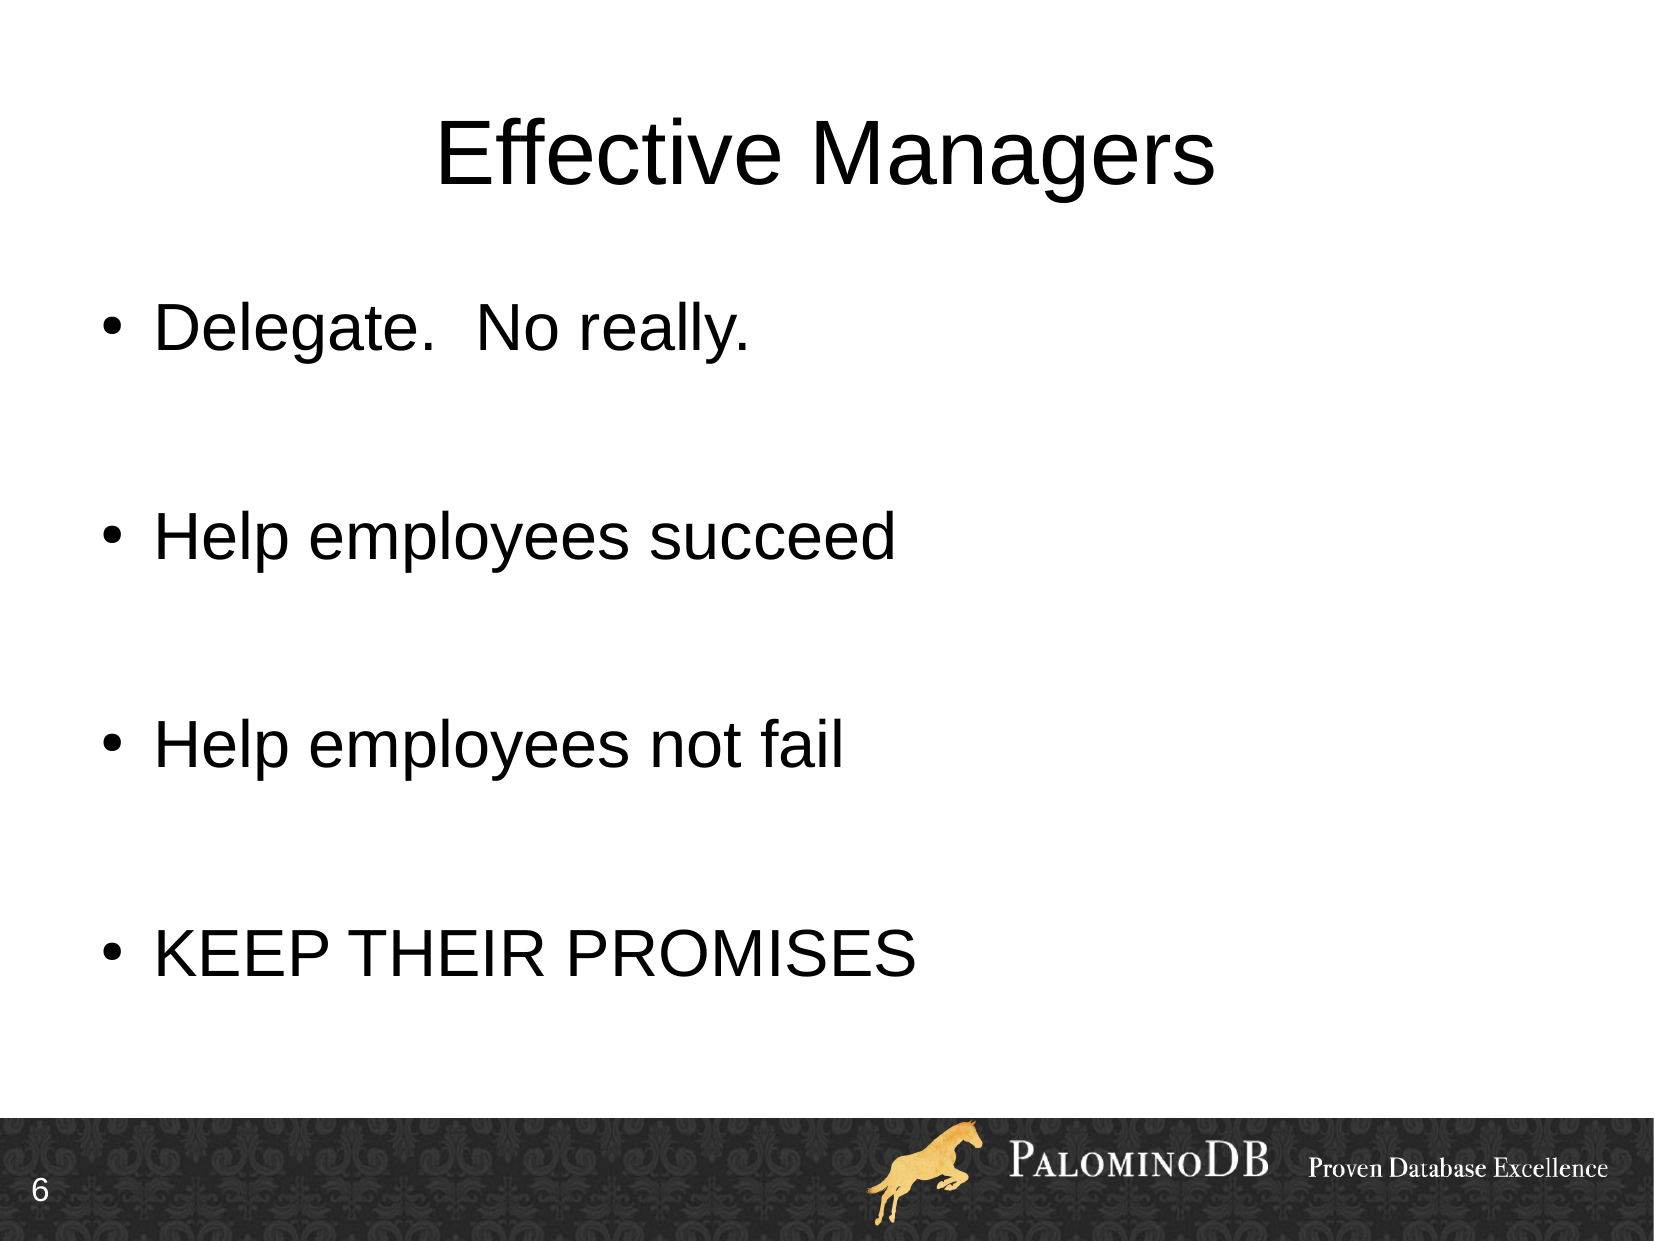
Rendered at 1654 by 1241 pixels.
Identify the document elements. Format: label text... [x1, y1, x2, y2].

list Delegate. No really. Help employees succeed Help employees not fail KEEP THEIR PROMISES [82, 290, 1571, 1109]
title Effective Managers [82, 49, 1571, 257]
picture [0, 1109, 1654, 1241]
